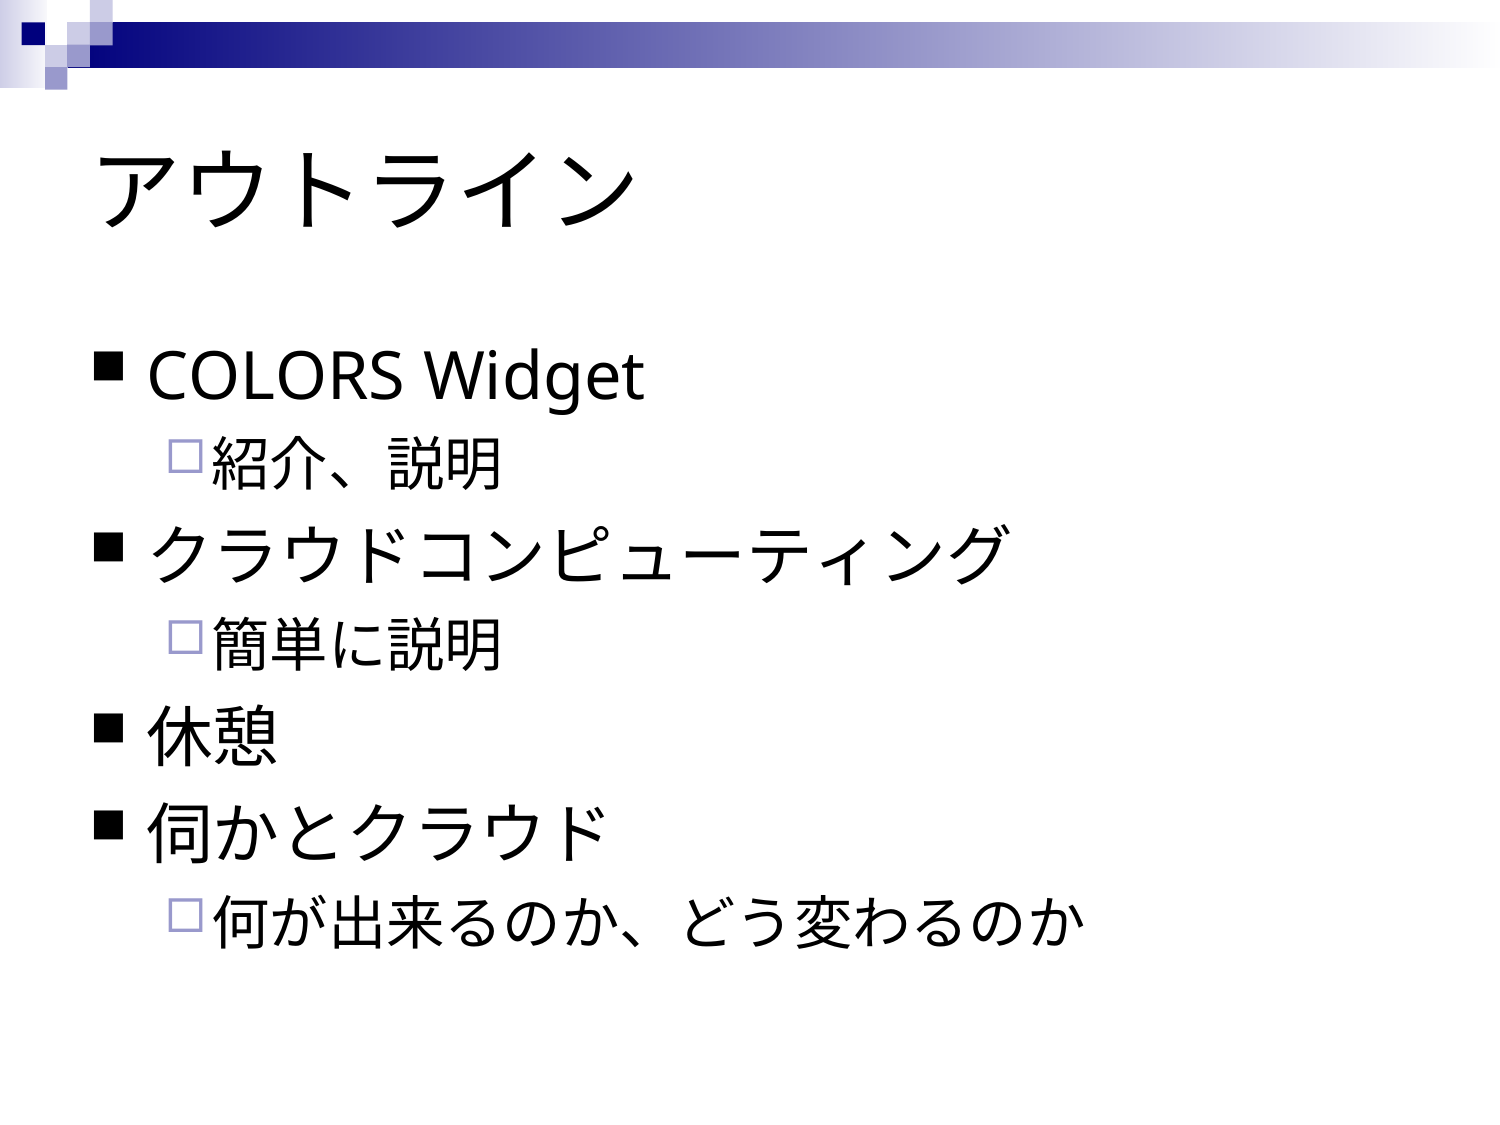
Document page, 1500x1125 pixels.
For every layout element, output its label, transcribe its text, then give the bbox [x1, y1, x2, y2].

list COLORS Widget 紹介、説明 クラウドコンピューティング 簡単に説明 休憩 伺かとクラウド 何が出来るのか、どう変わるのか [75, 324, 1426, 1021]
title アウトライン [75, 69, 1426, 306]
